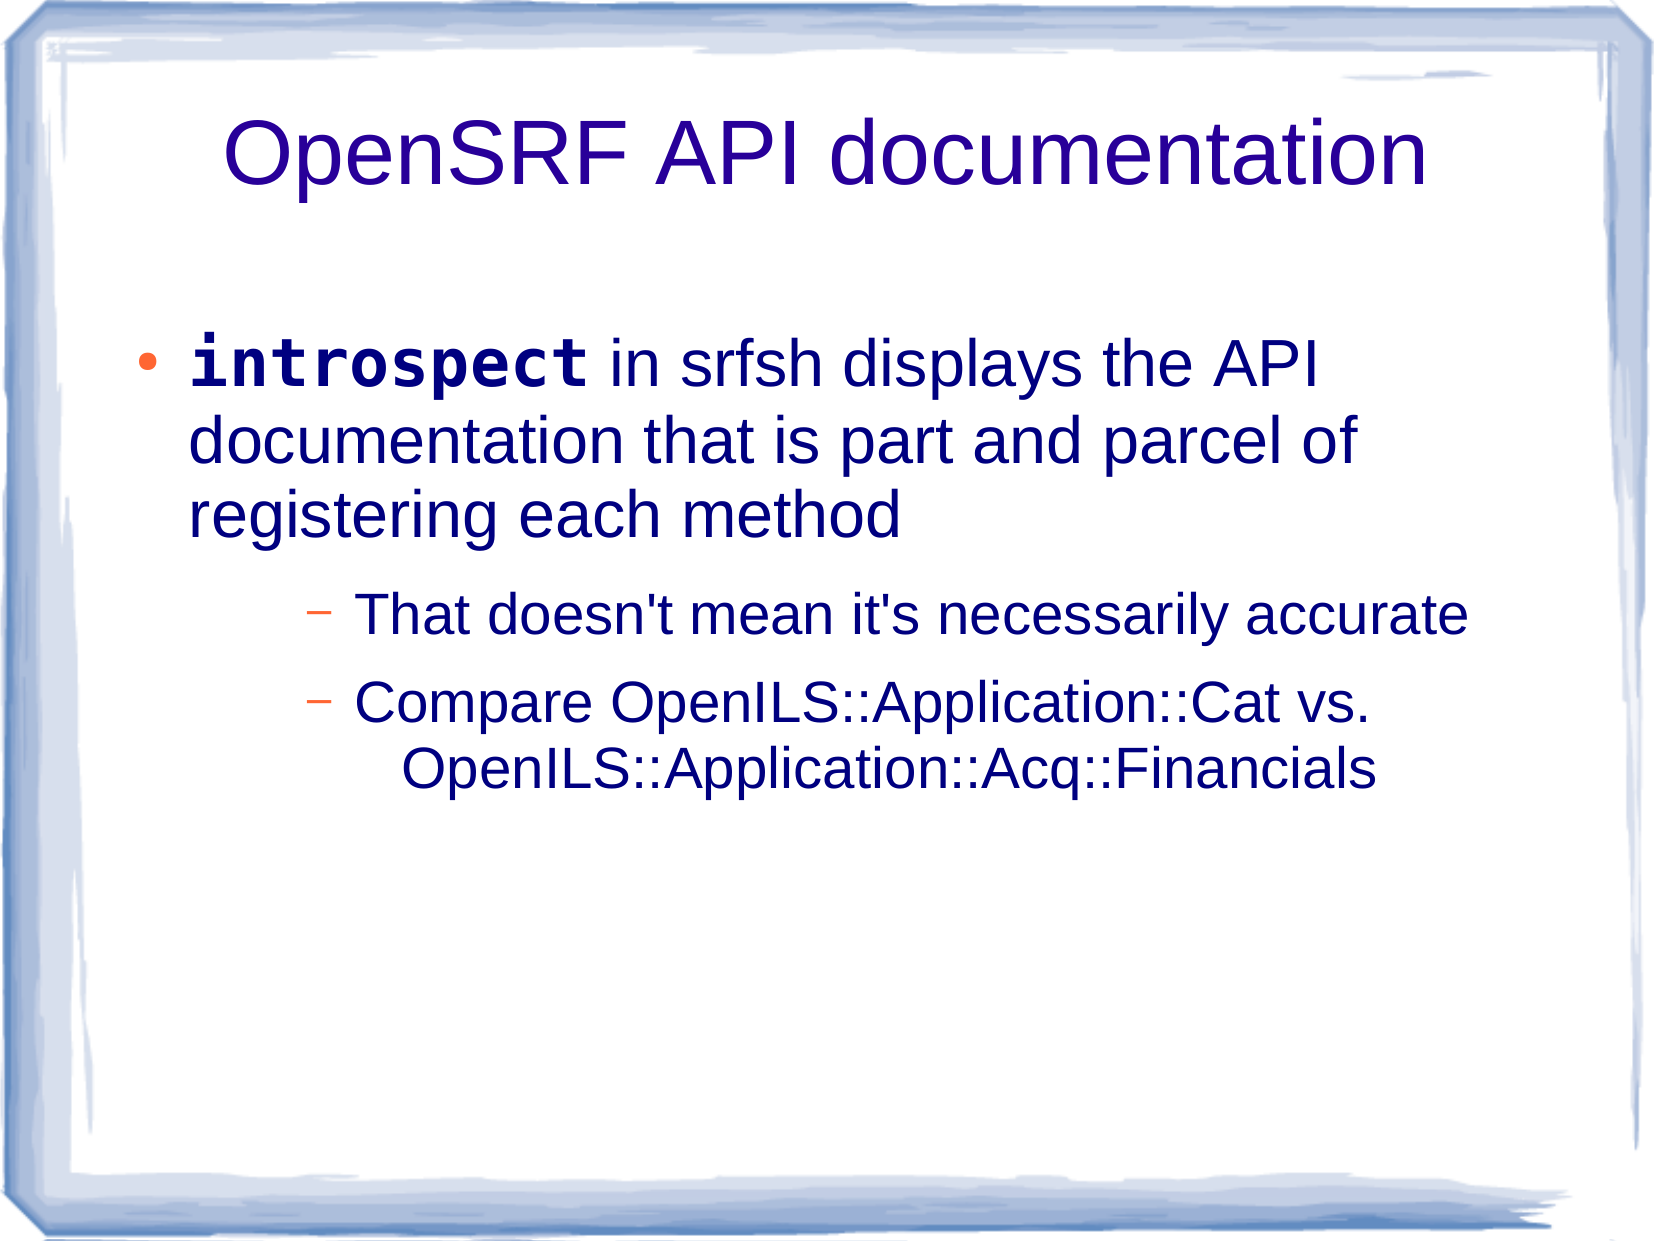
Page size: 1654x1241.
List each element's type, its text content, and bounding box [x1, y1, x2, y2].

list introspect in srfsh displays the API documentation that is part and parcel of registering each method That doesn't mean it's necessarily accurate Compare OpenILS::Application::Cat vs. OpenILS::Application::Acq::Financials [118, 324, 1571, 1129]
picture [0, 0, 1654, 1241]
title OpenSRF API documentation [82, 49, 1571, 257]
